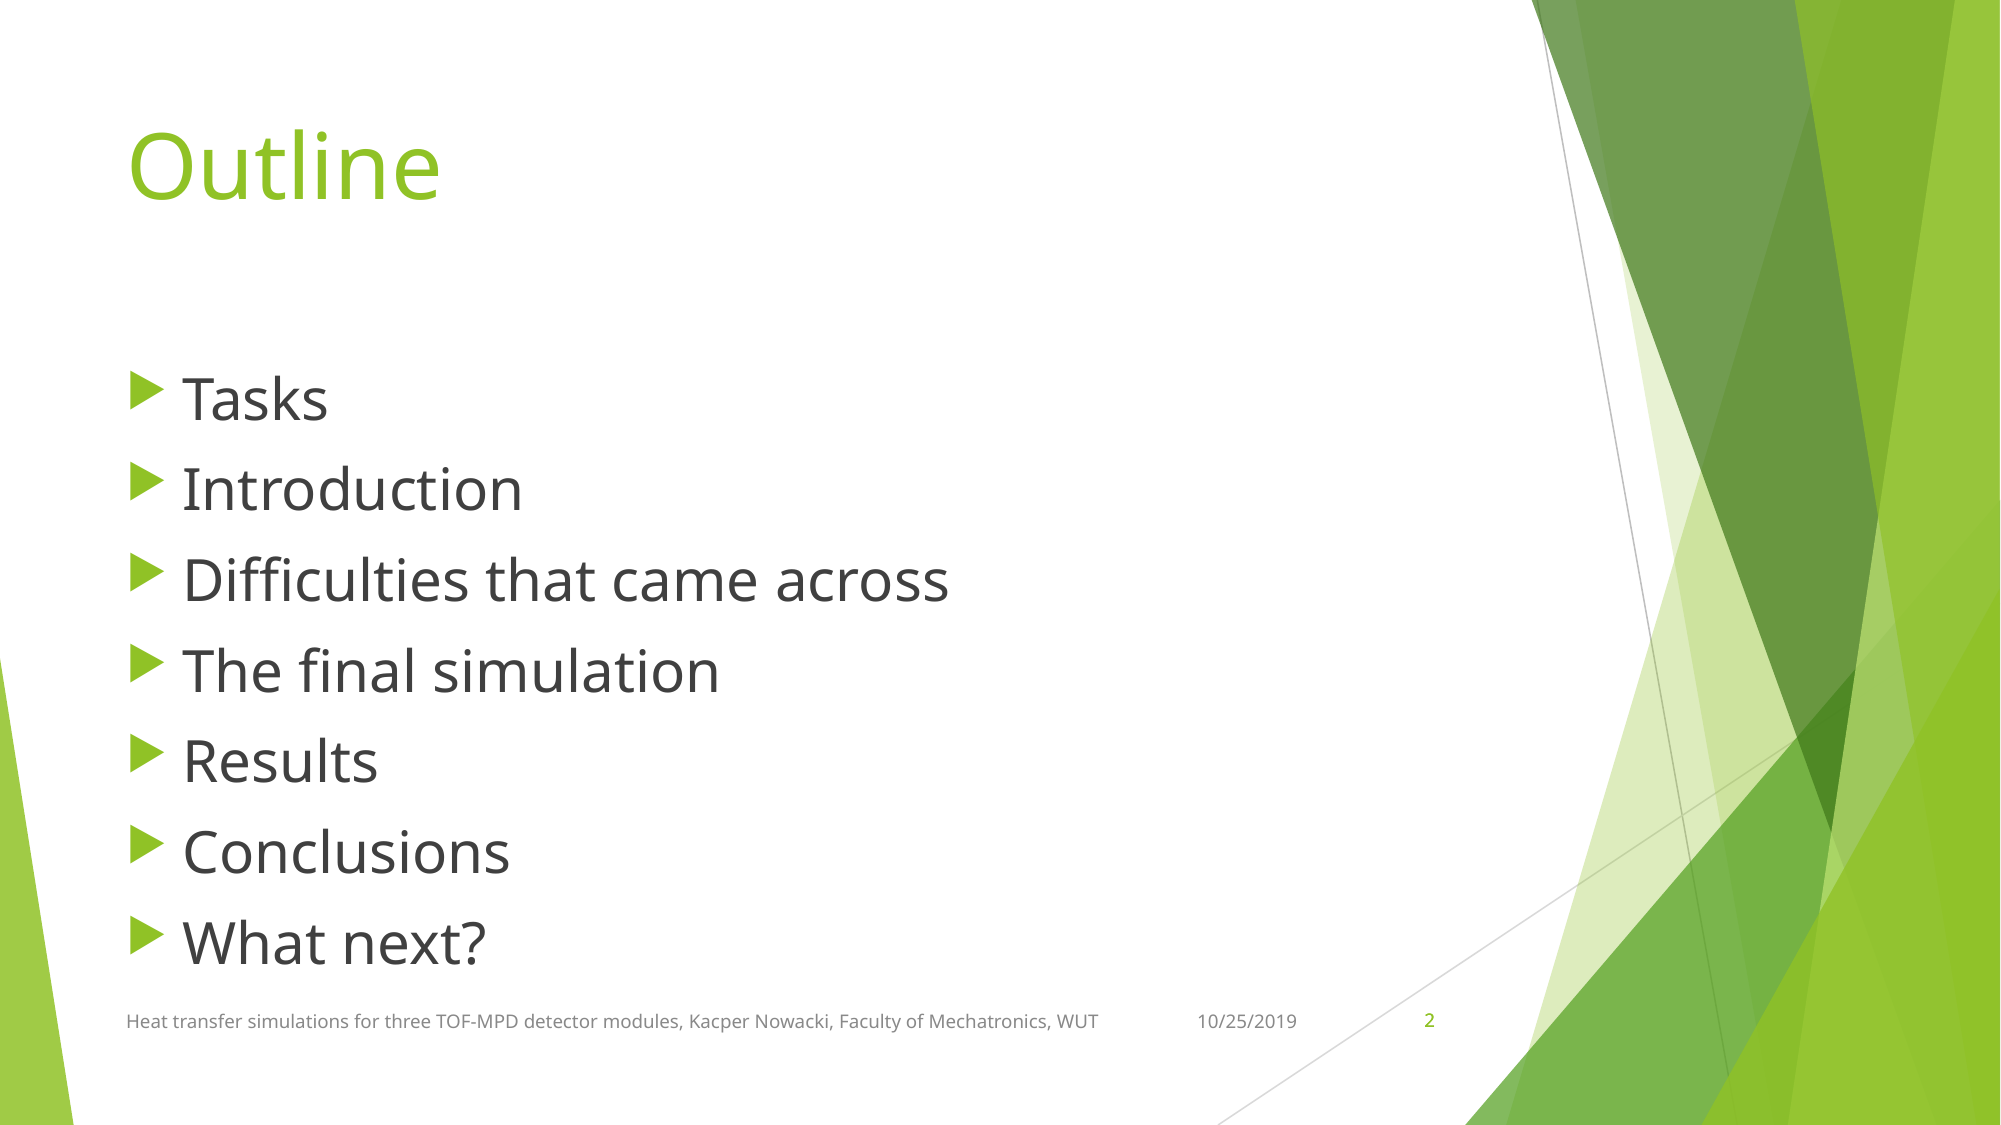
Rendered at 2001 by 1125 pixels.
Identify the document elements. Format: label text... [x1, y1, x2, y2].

text_box Heat transfer simulations for three TOF-MPD detector modules, Kacper Nowacki, Faculty of Mechatronics, WUT [111, 991, 1145, 1051]
title Outline [111, 99, 1522, 317]
text_box 10/25/2019 [1181, 991, 1332, 1051]
text_box [1409, 991, 1522, 1051]
list Tasks Introduction Difficulties that came across The final simulation Results Conclusions What next? [111, 354, 1522, 992]
